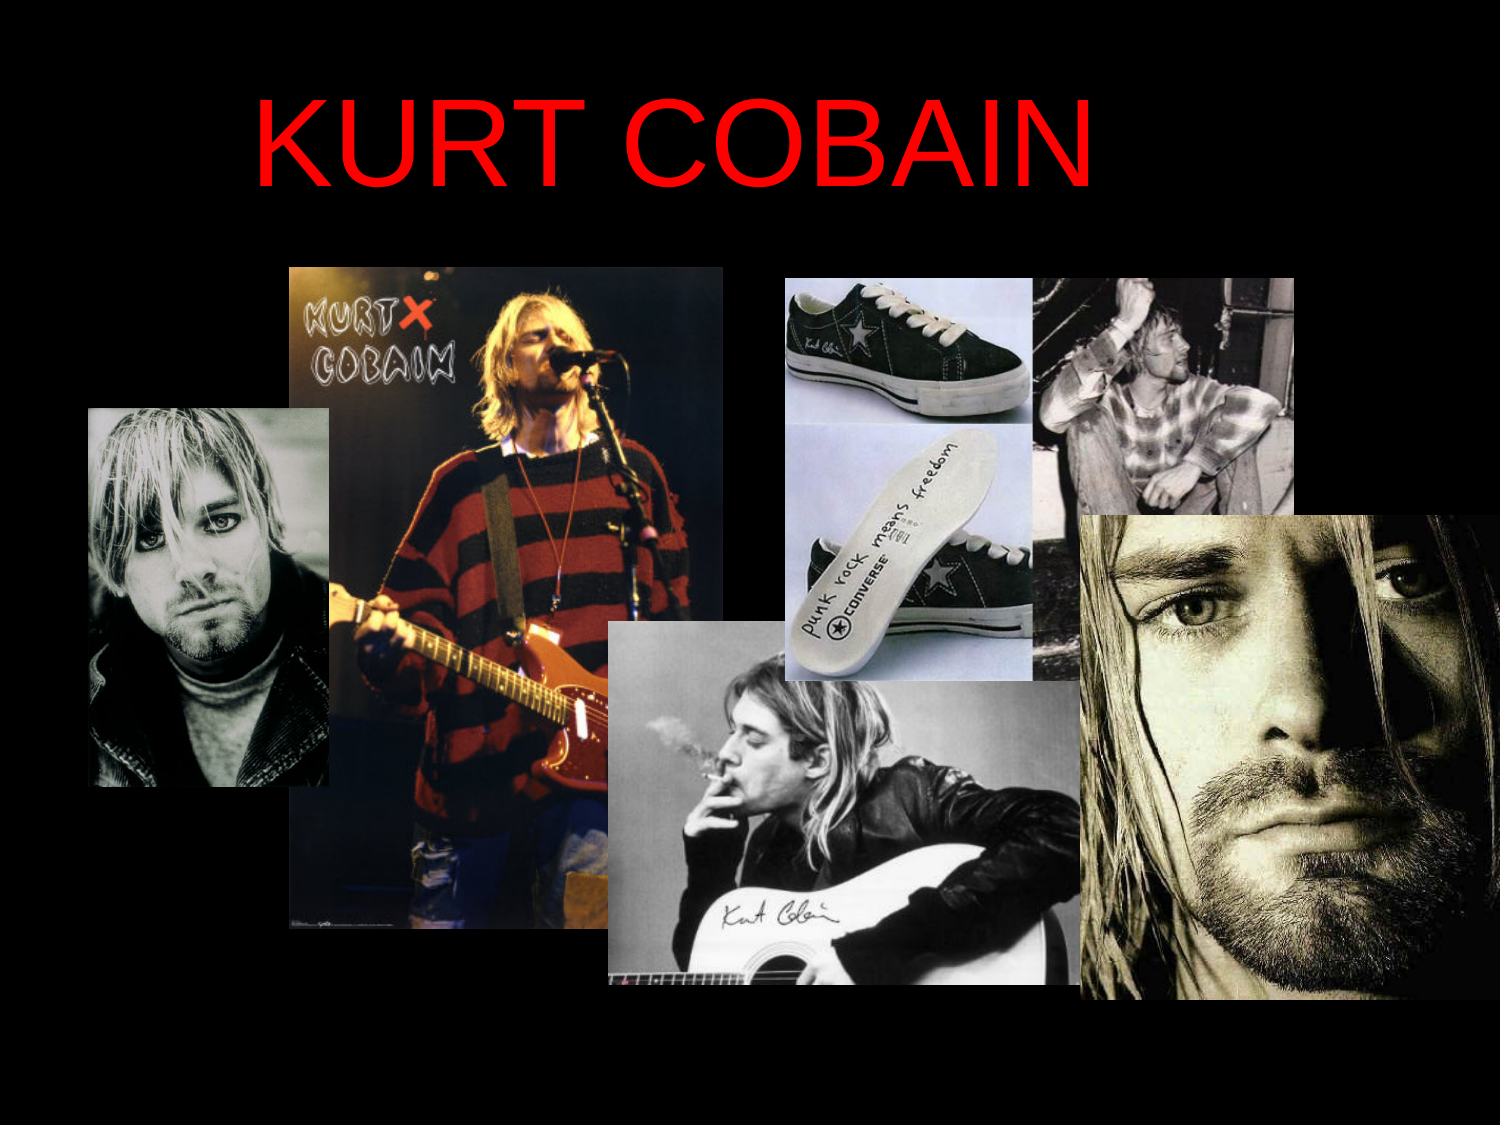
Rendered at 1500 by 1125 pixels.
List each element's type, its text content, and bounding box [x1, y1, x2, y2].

title KURT COBAIN [0, 42, 1350, 231]
picture [88, 267, 1500, 1000]
